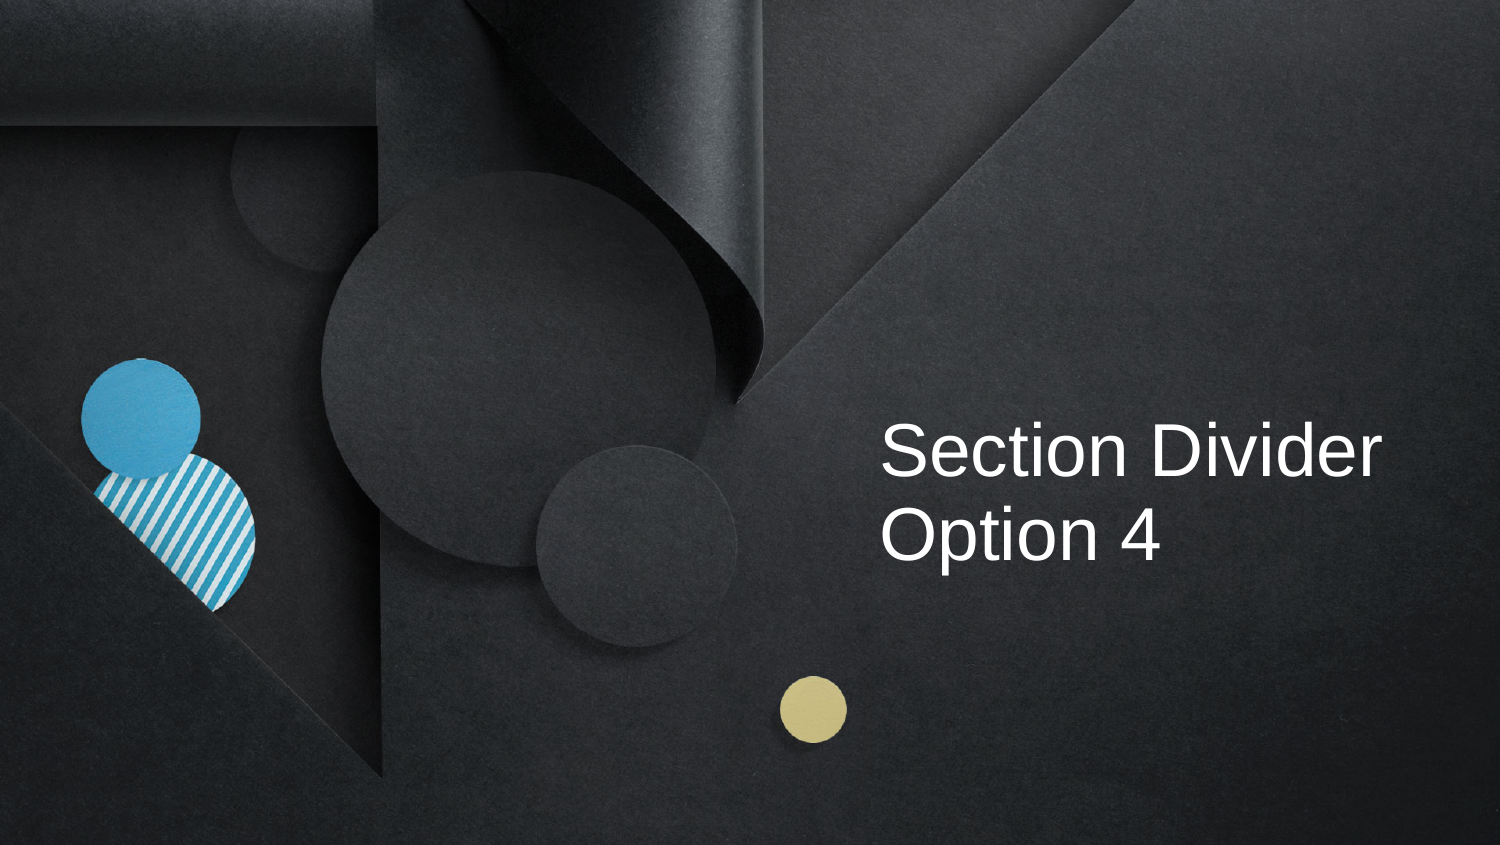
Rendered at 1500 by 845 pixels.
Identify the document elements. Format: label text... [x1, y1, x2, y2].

title Section Divider Option 4 [879, 408, 1441, 706]
picture [0, 0, 1500, 845]
